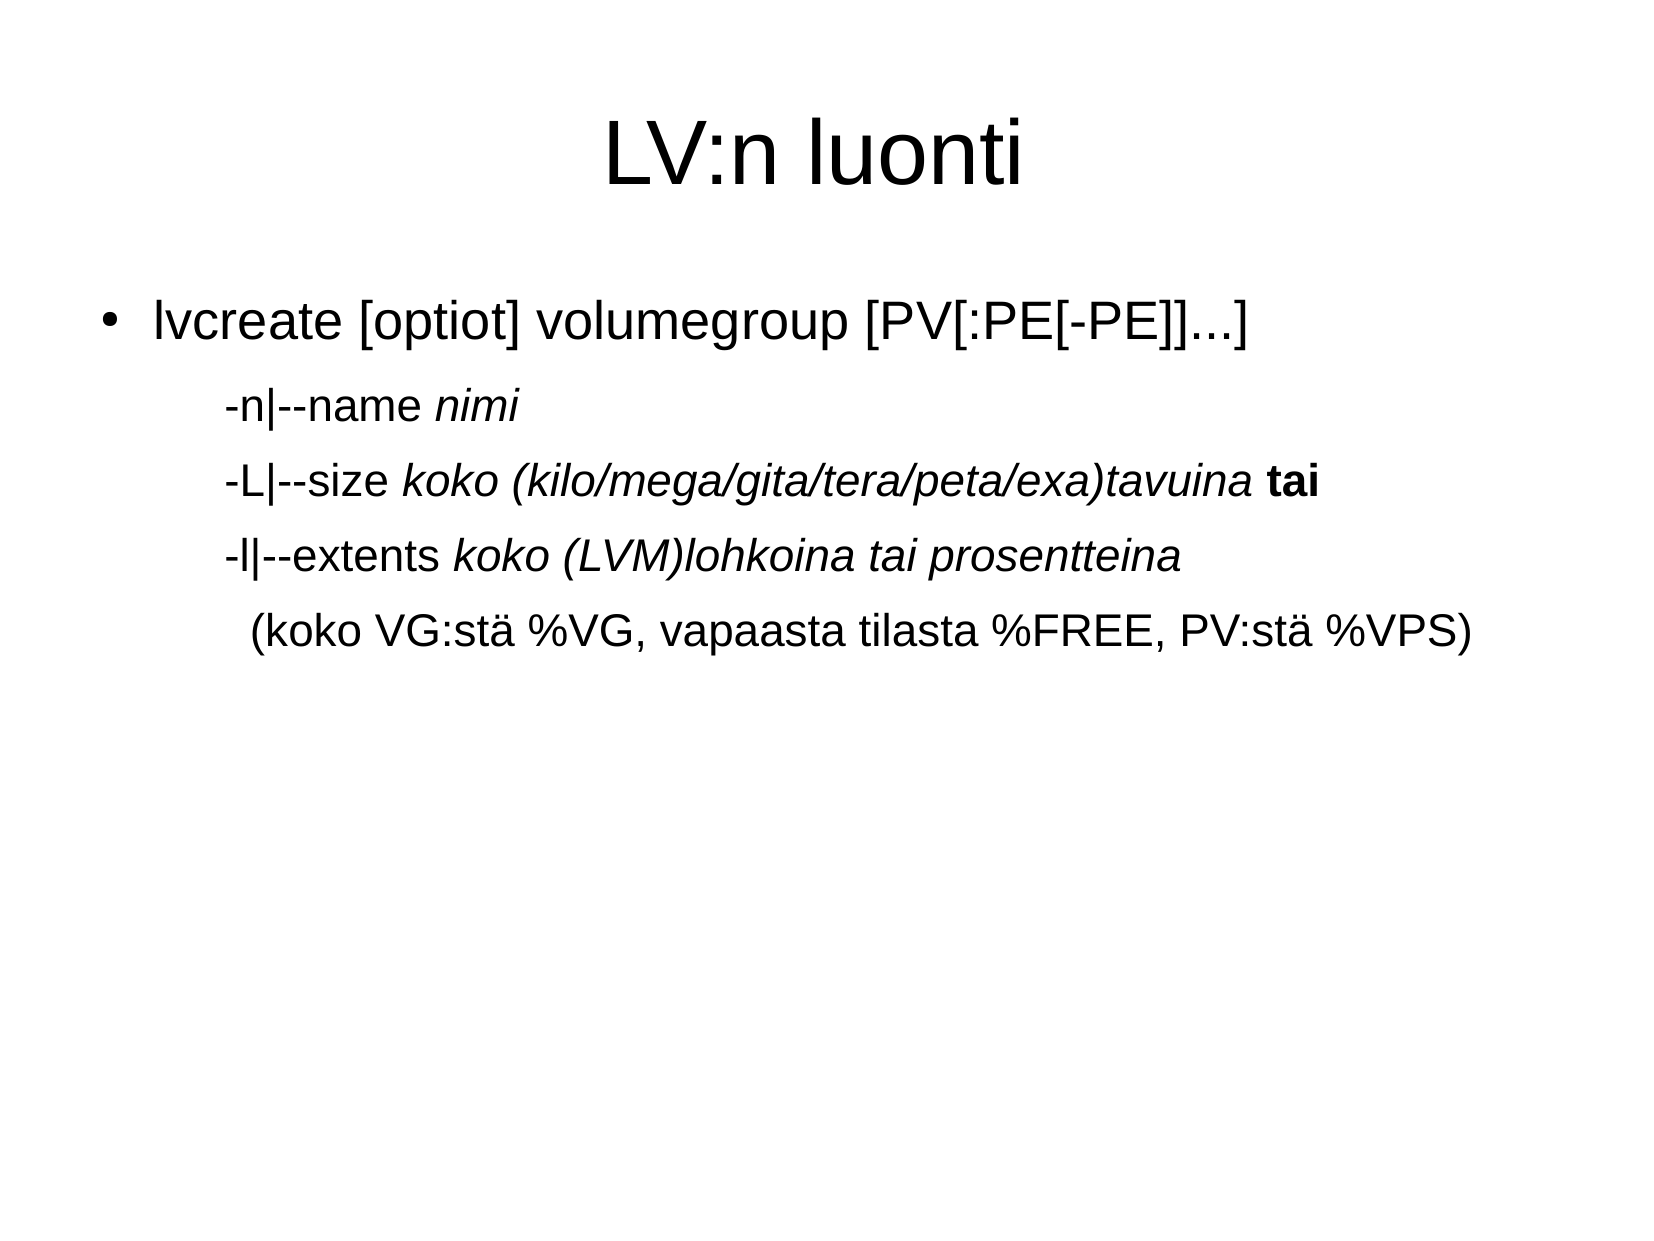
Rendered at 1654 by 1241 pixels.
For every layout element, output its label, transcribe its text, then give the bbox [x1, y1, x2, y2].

list lvcreate [optiot] volumegroup [PV[:PE[-PE]]...] -n|--name nimi -L|--size koko (kilo/mega/gita/tera/peta/exa)tavuina tai -l|--extents koko (LVM)lohkoina tai prosentteina (koko VG:stä %VG, vapaasta tilasta %FREE, PV:stä %VPS) [82, 290, 1571, 1010]
title LV:n luonti [82, 49, 1571, 257]
